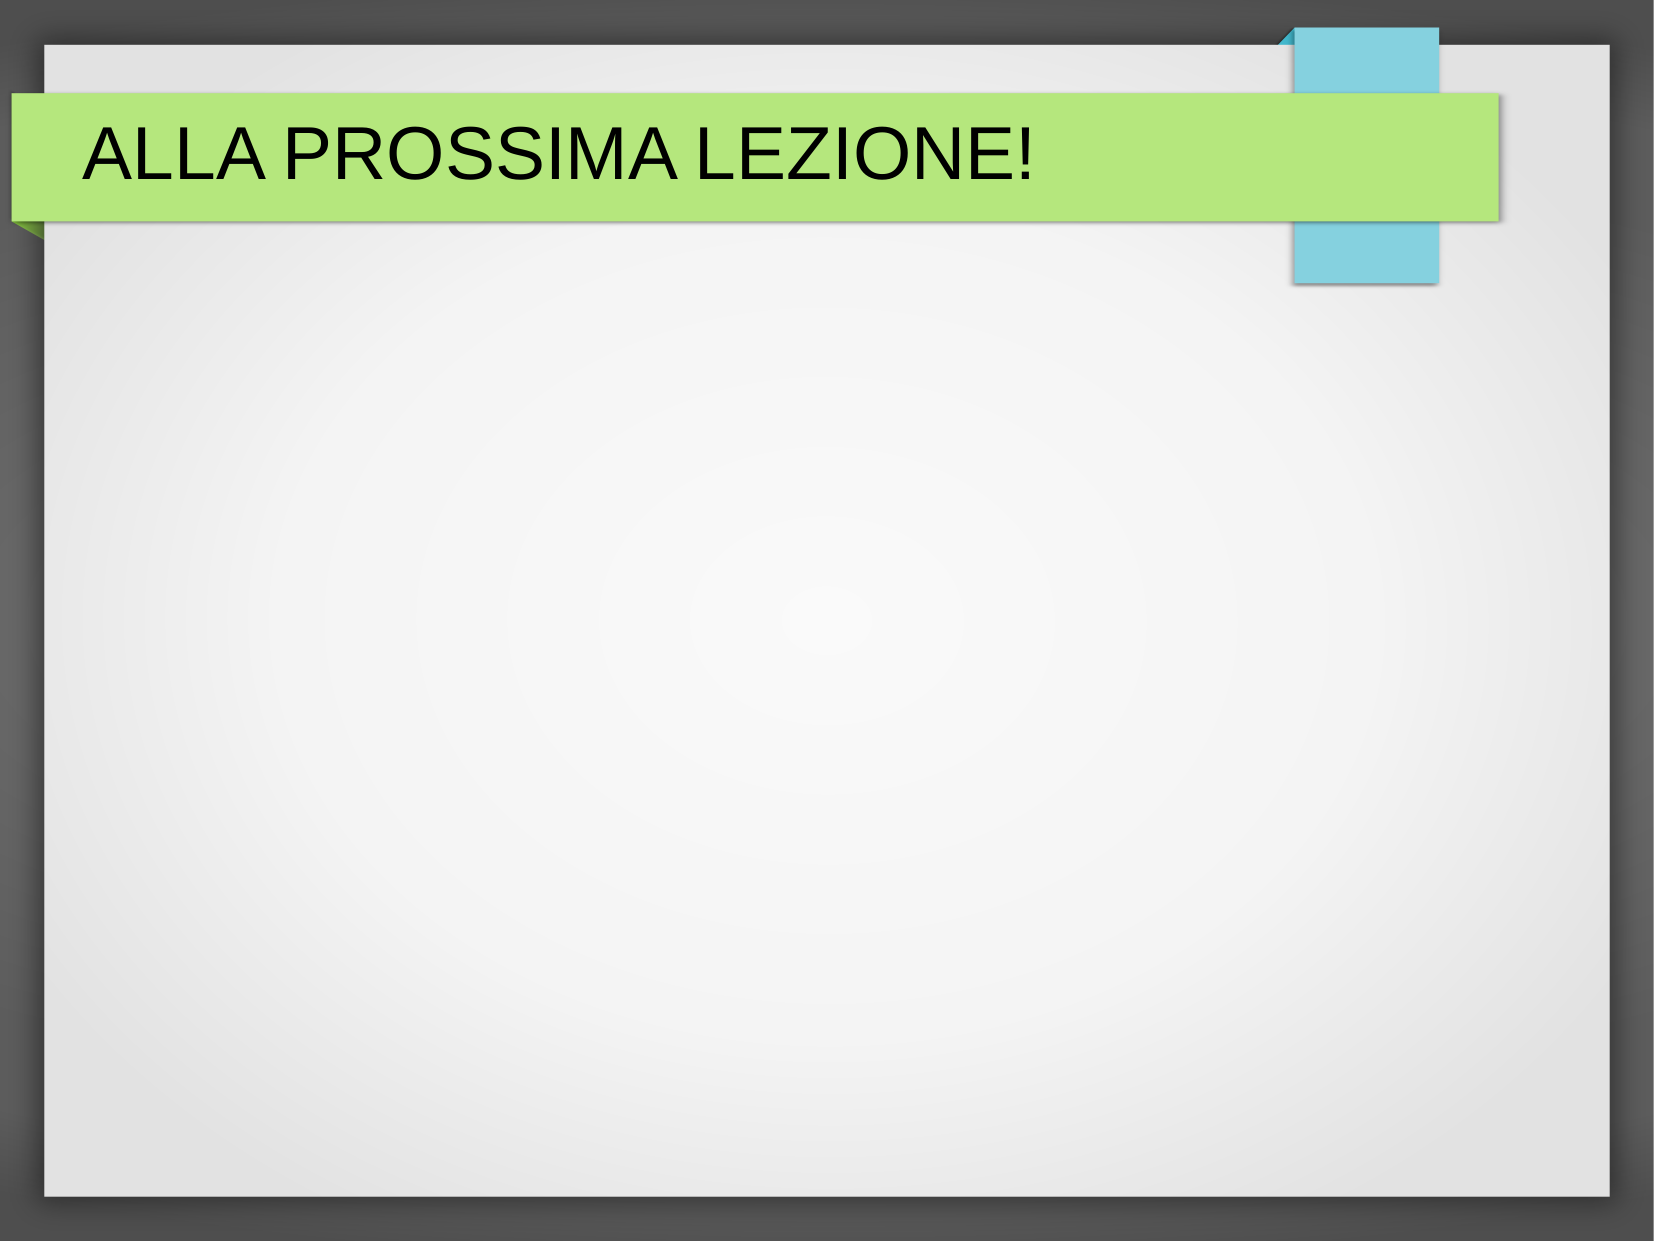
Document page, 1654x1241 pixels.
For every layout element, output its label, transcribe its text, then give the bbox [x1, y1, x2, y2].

title ALLA PROSSIMA LEZIONE! [82, 94, 1264, 213]
picture [0, 0, 1654, 1241]
